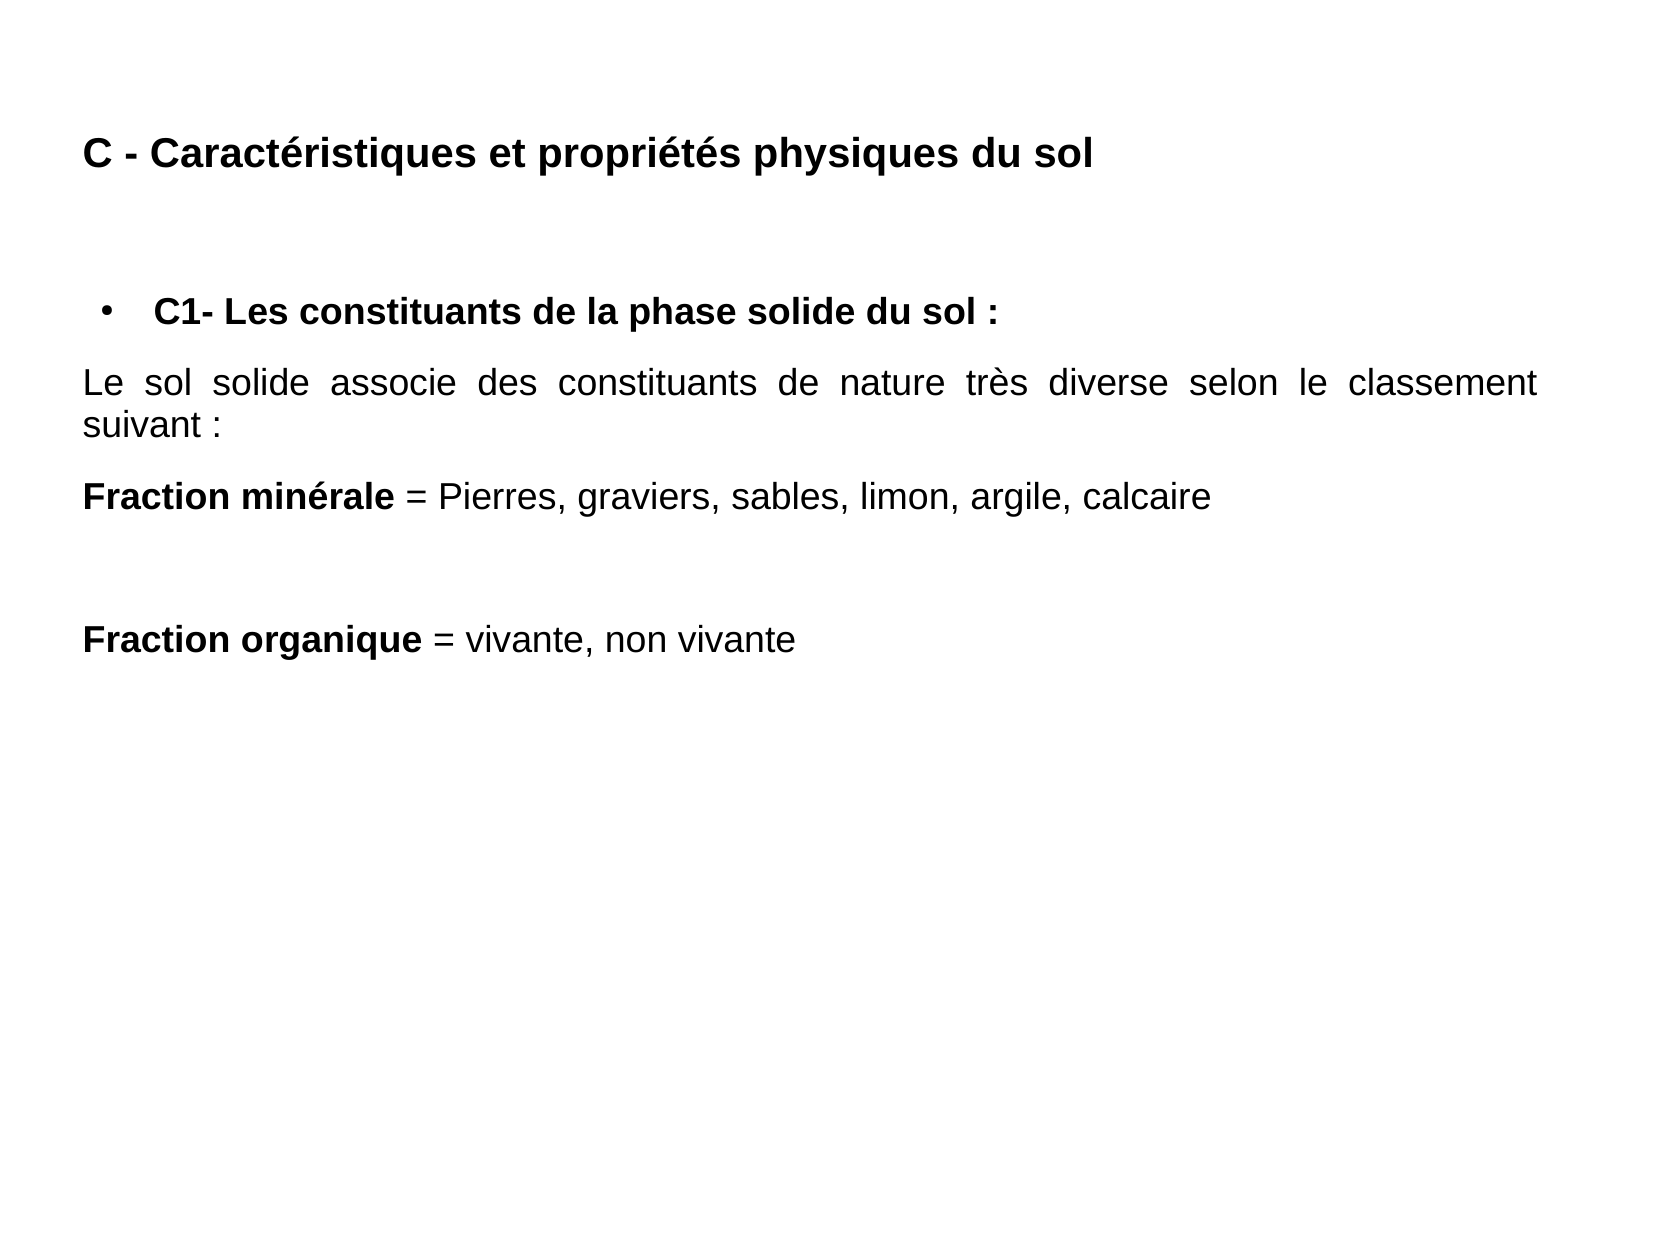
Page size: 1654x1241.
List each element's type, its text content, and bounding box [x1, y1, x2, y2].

title C - Caractéristiques et propriétés physiques du sol [82, 49, 1571, 257]
list C1- Les constituants de la phase solide du sol : Le sol solide associe des constituants de nature très diverse selon le classement suivant : Fraction minérale = Pierres, graviers, sables, limon, argile, calcaire Fraction organique = vivante, non vivante [82, 290, 1538, 1010]
